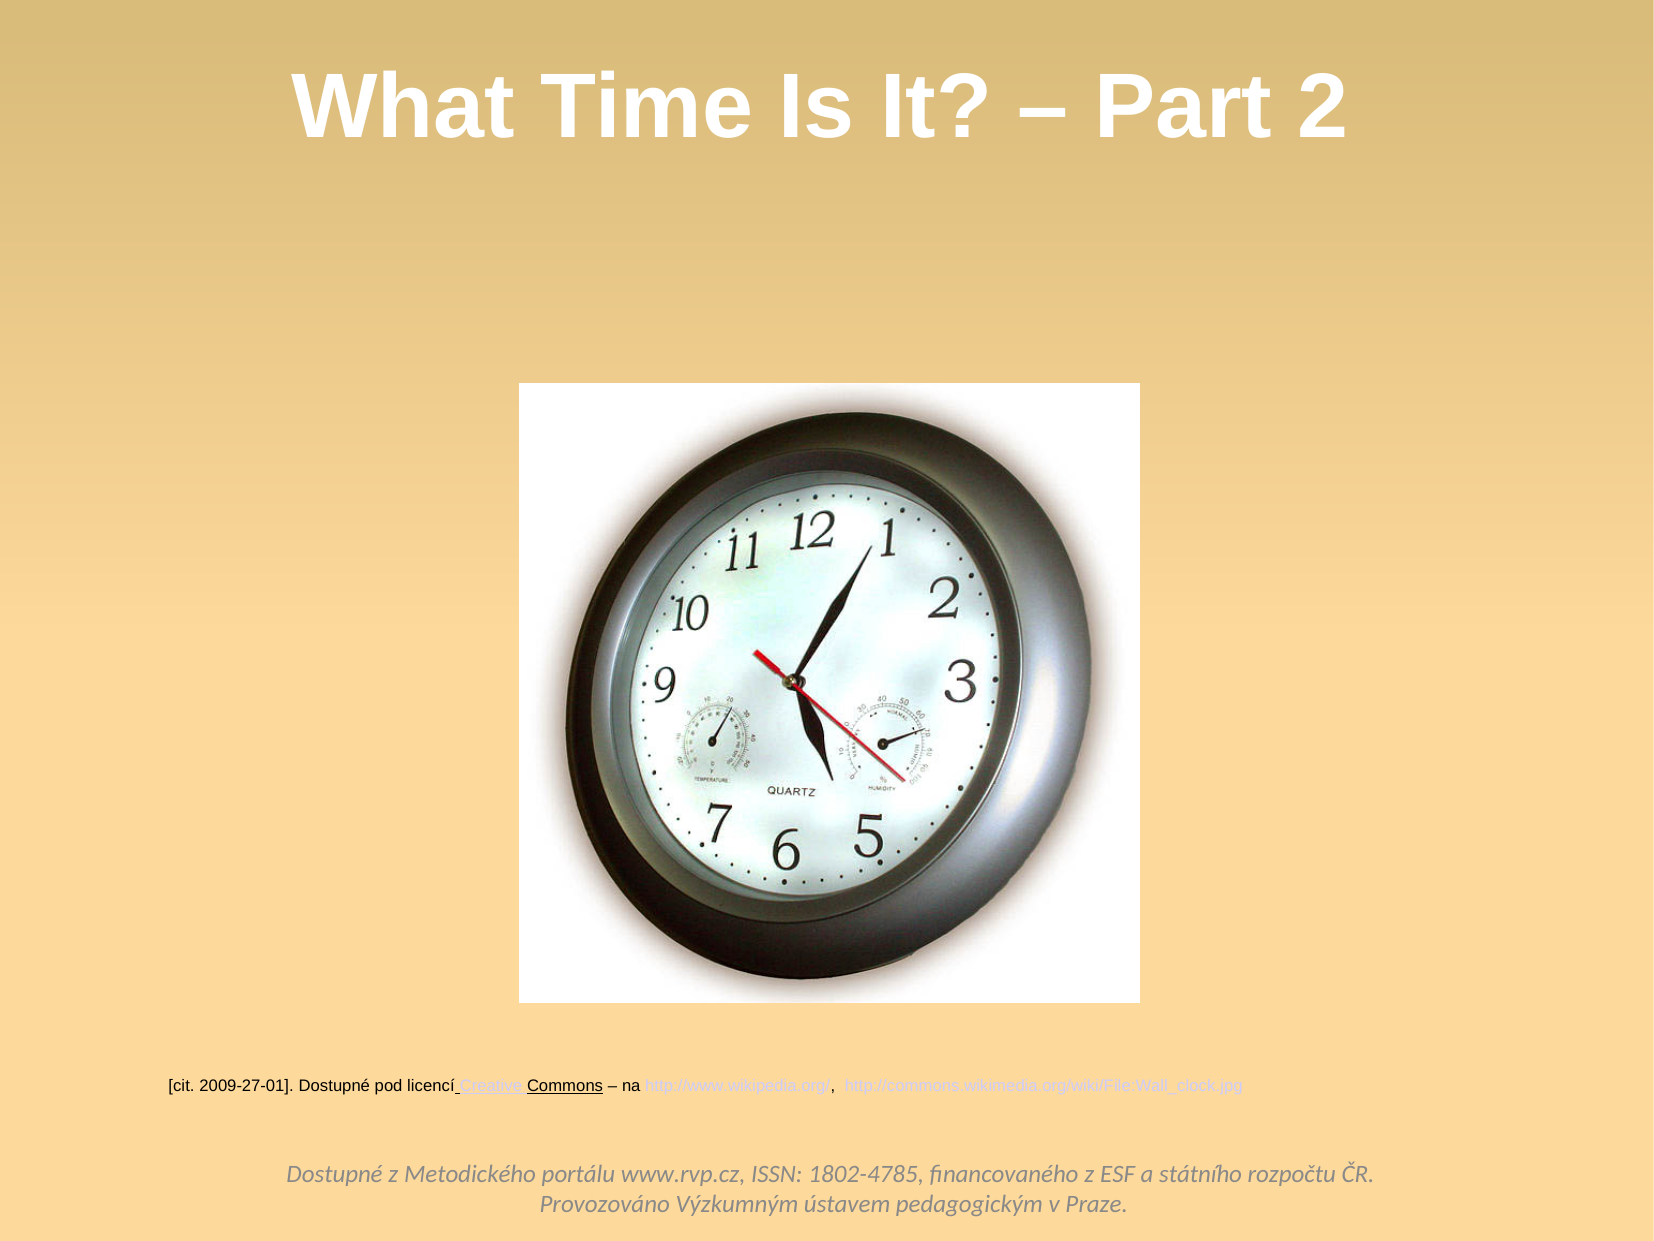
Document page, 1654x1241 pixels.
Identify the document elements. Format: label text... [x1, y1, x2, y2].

text_box Dostupné z Metodického portálu www.rvp.cz, ISSN: 1802-4785, financovaného z ESF a státního rozpočtu ČR. Provozováno Výzkumným ústavem pedagogickým v Praze. [56, 1149, 1613, 1225]
title What Time Is It? – Part 2 [76, 0, 1565, 208]
picture [0, 0, 1654, 1241]
text_box [cit. 2009-27-01]. Dostupné pod licencí Creative Commons – na http://www.wikipedia.org/, http://commons.wikimedia.org/wiki/File:Wall_clock.jpg [153, 1068, 1548, 1103]
